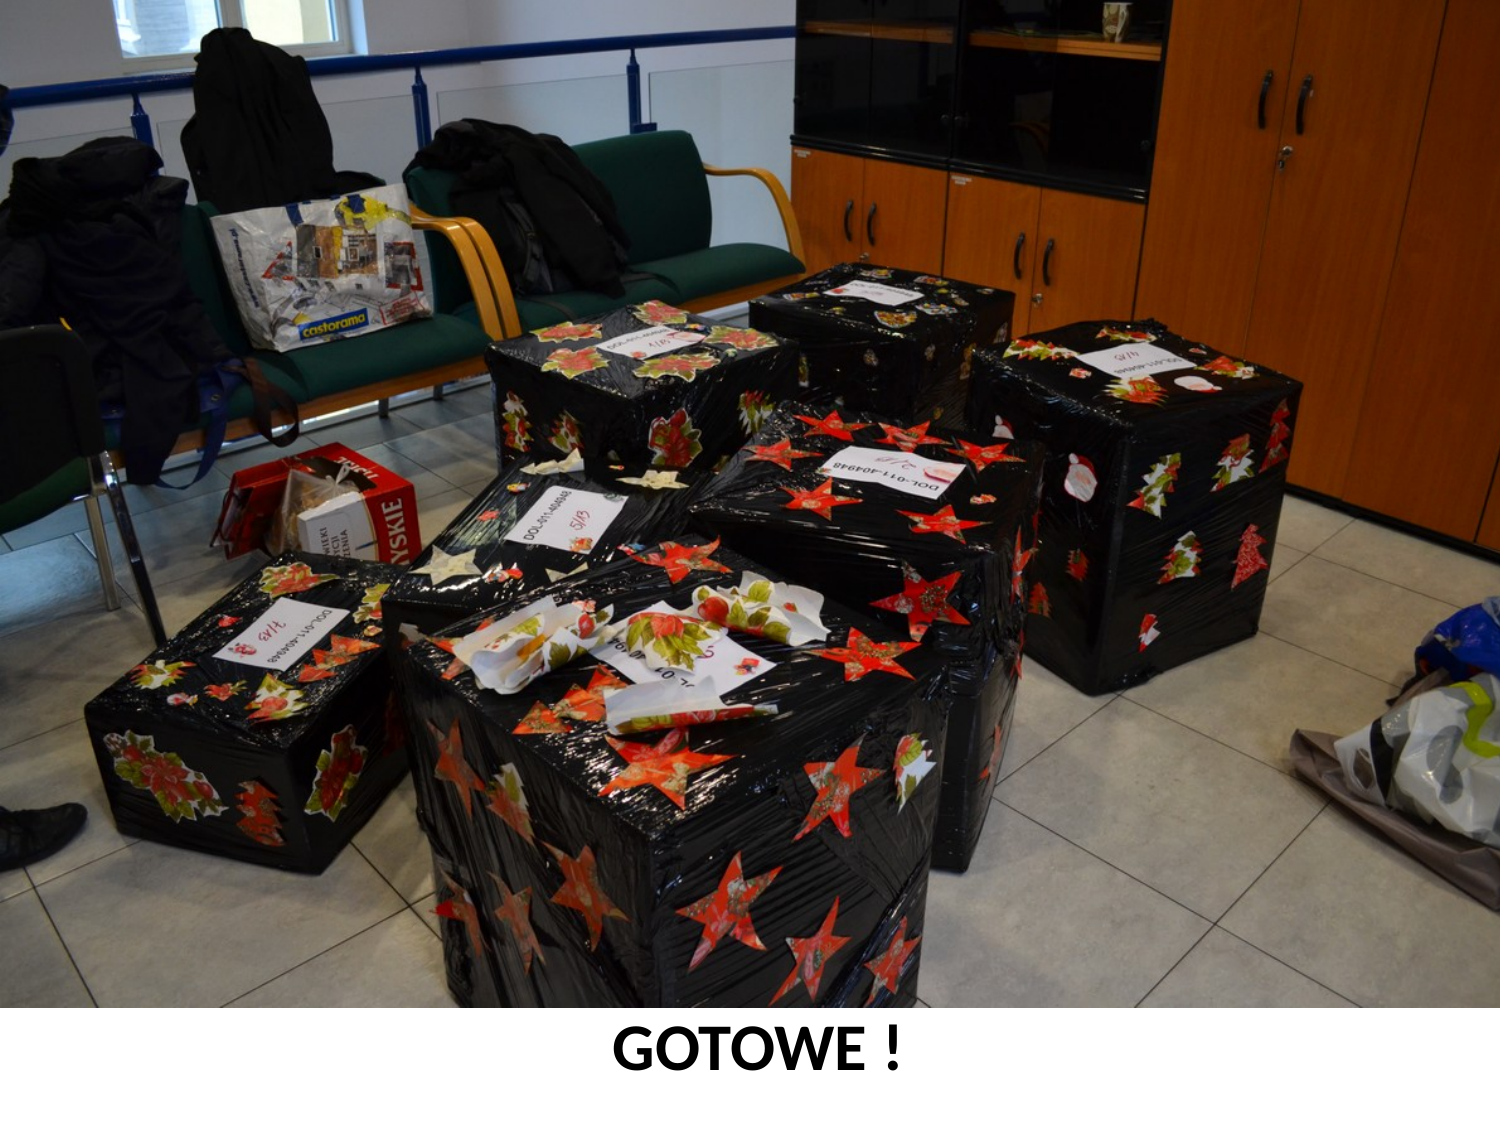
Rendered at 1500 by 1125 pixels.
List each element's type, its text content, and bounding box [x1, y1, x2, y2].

text_box GOTOWE ! [597, 996, 923, 1092]
picture [0, 0, 1500, 1008]
